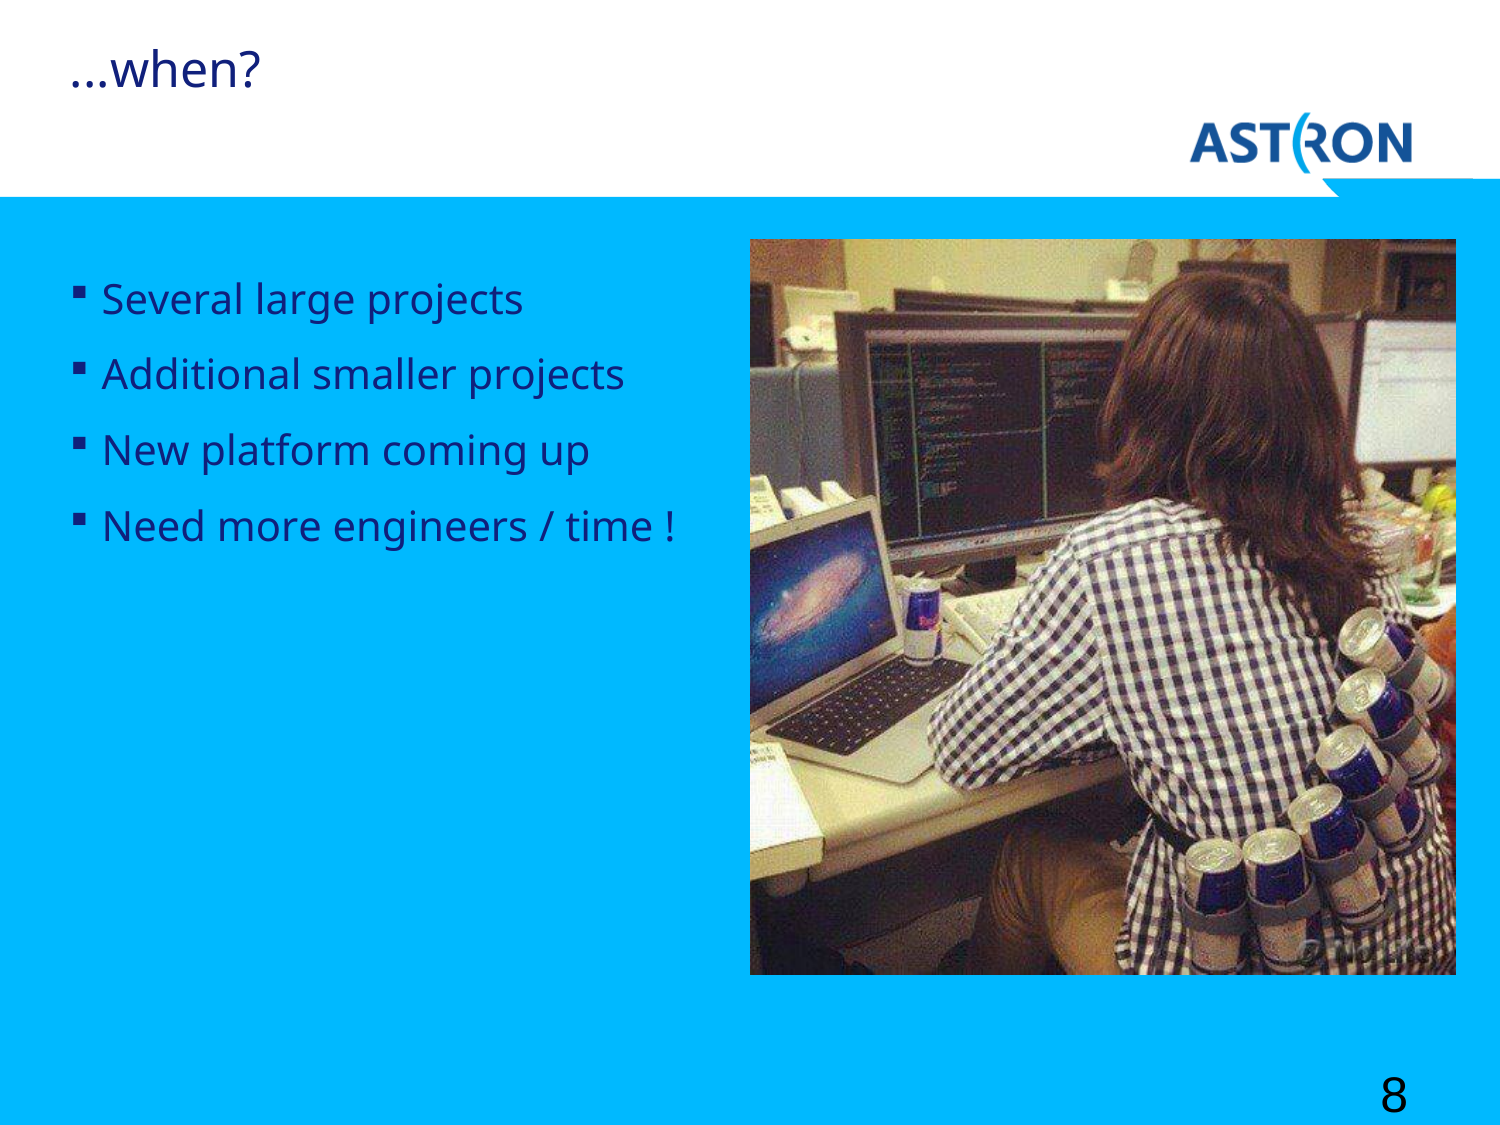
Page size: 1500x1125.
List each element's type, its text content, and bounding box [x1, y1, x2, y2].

picture [751, 240, 1455, 974]
list Several large projects Additional smaller projects New platform coming up Need more engineers / time ! [70, 262, 1408, 1032]
title ...when? [69, 37, 1075, 188]
picture [0, 0, 1500, 196]
